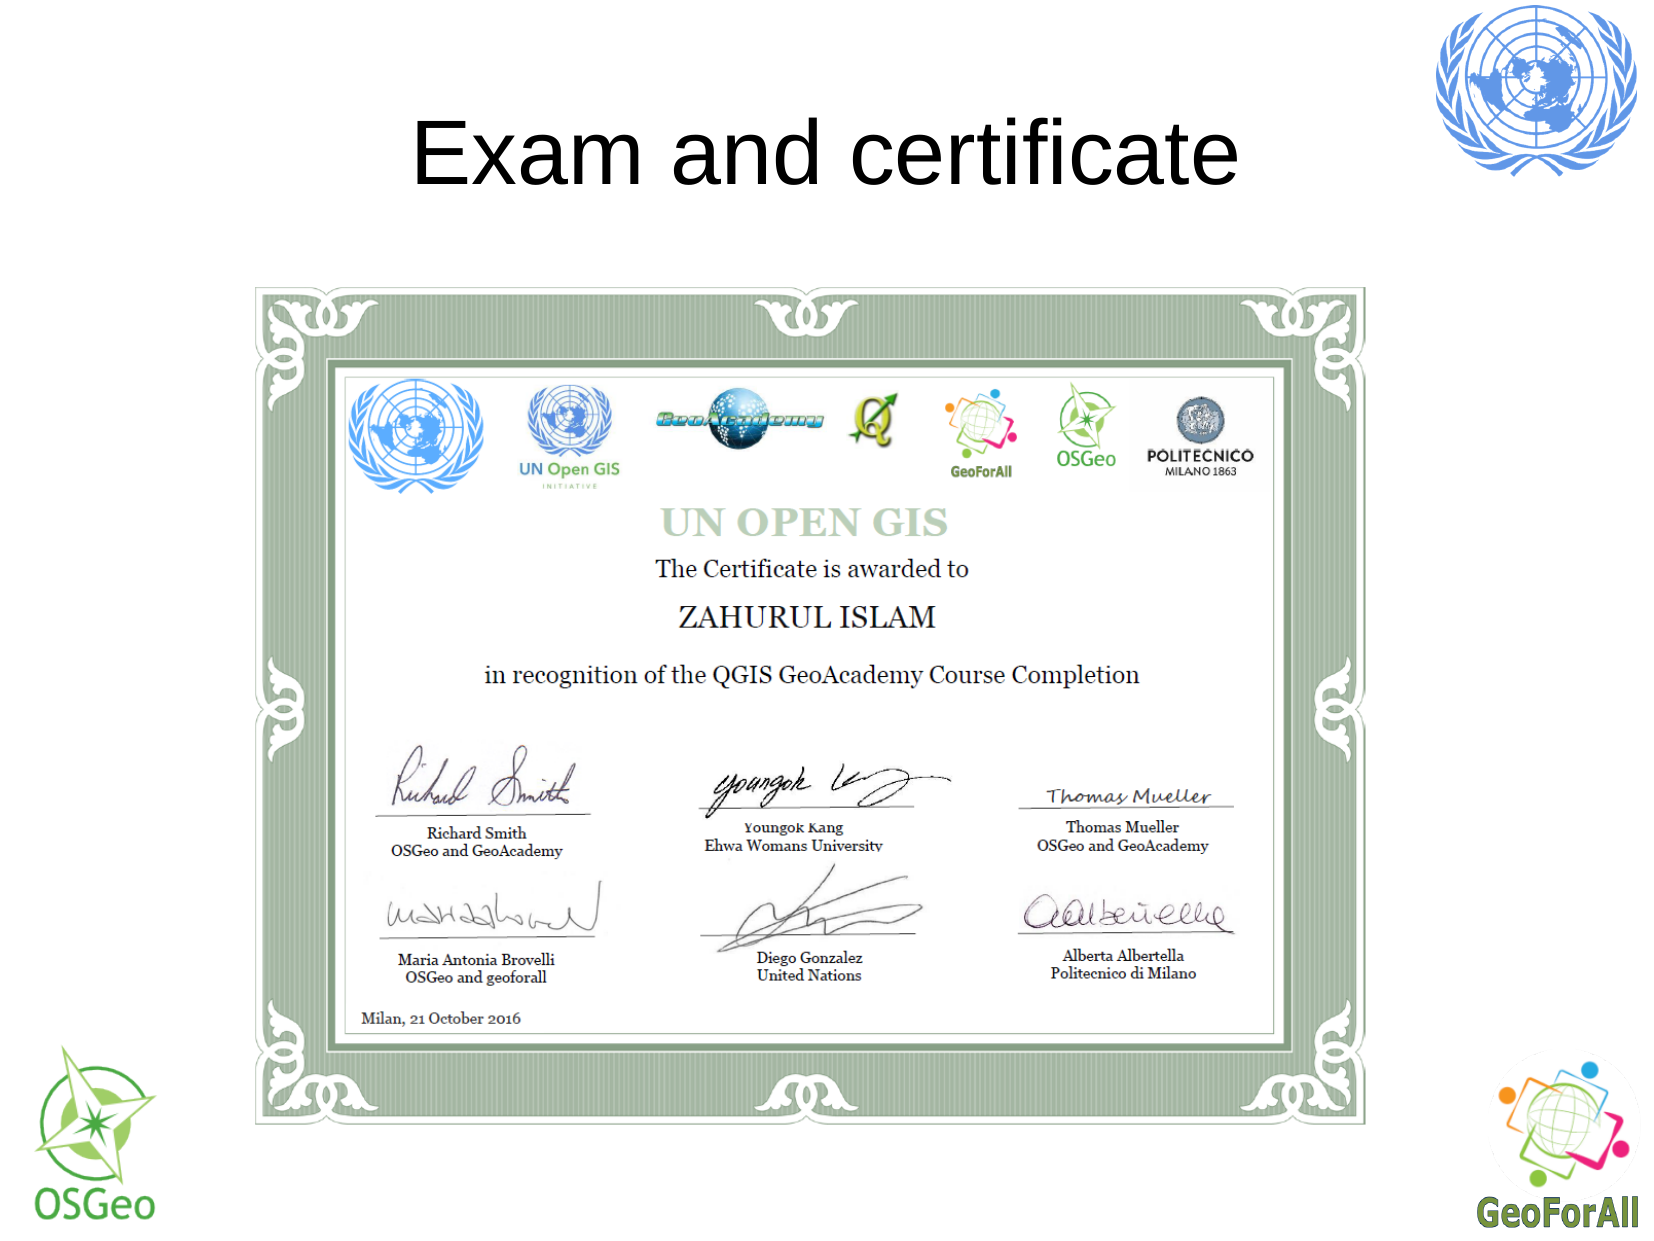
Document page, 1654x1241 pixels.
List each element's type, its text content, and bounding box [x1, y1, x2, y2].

title Exam and certificate [82, 49, 1571, 257]
picture [249, 283, 1382, 1139]
picture [6, 1043, 184, 1221]
picture [1437, 1048, 1654, 1241]
picture [1416, 5, 1654, 180]
